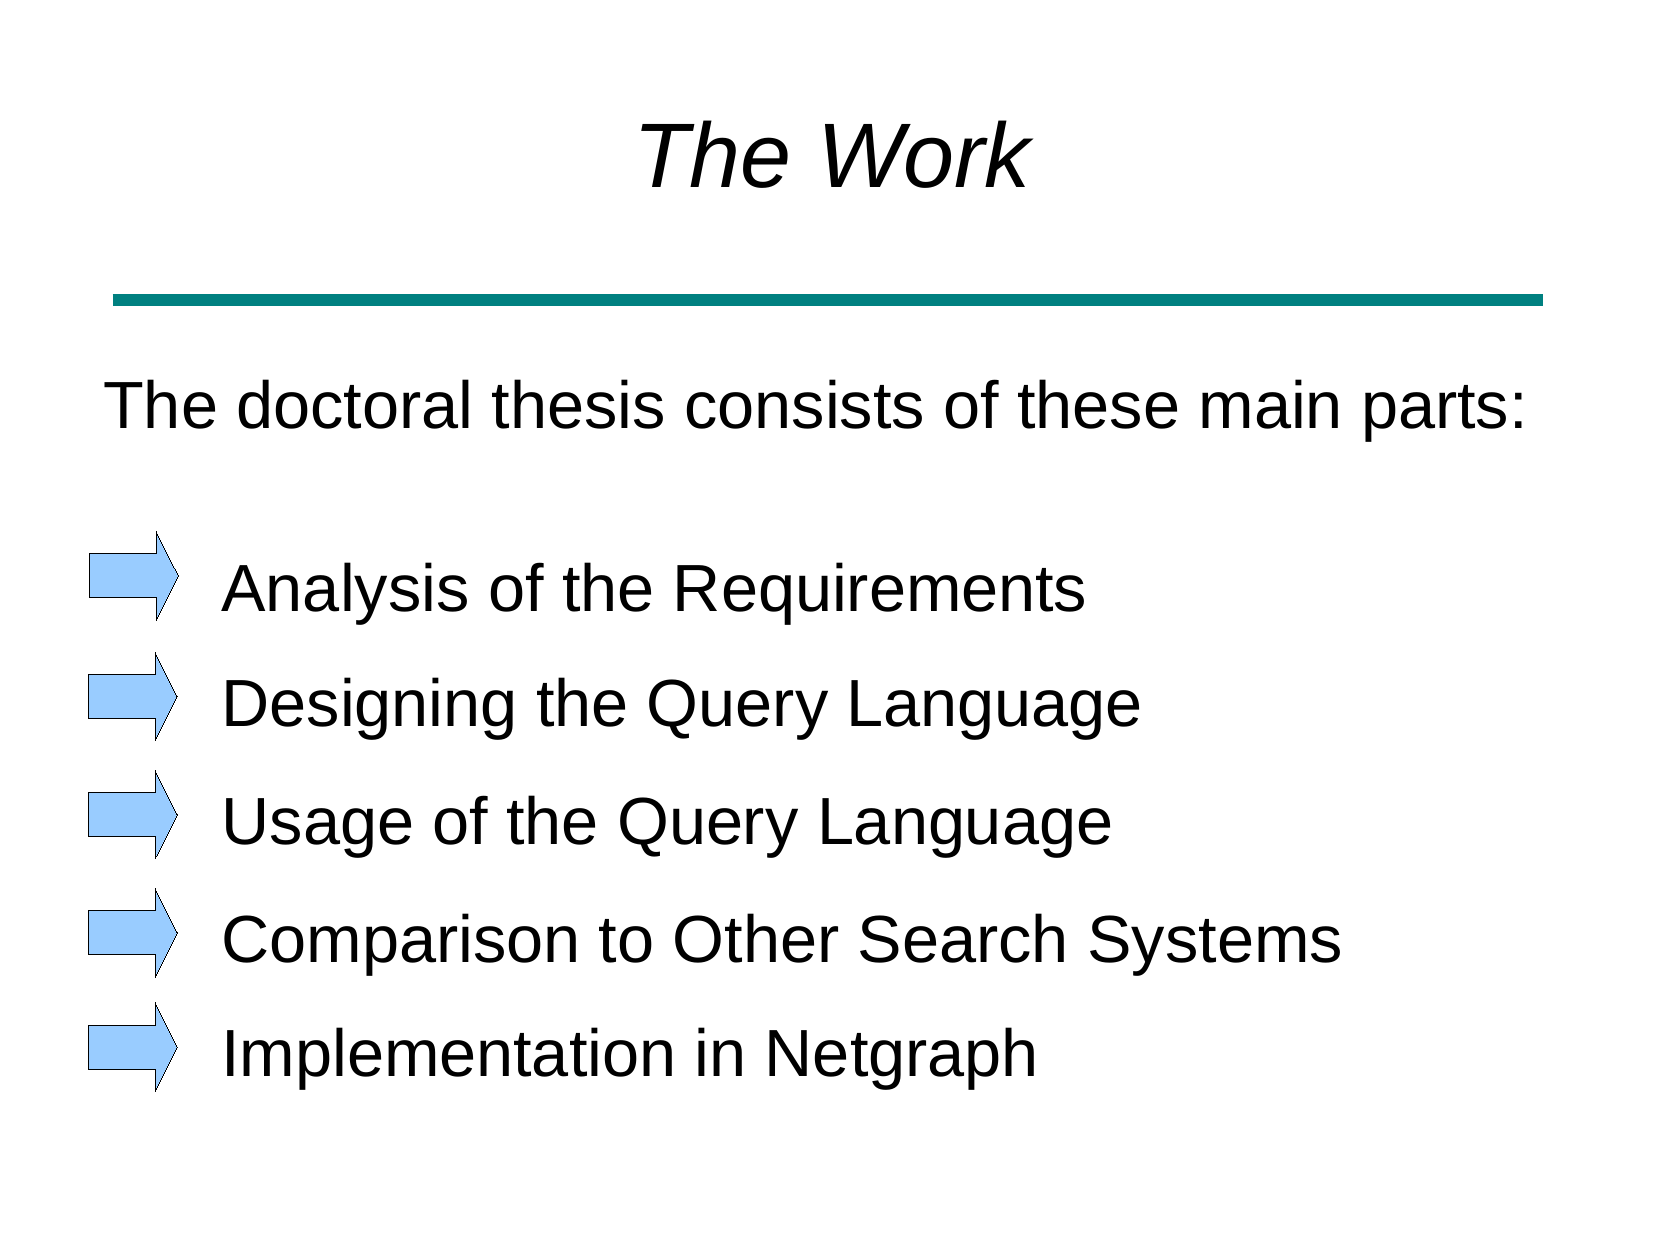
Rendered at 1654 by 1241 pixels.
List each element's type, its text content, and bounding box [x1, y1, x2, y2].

text_box Implementation in Netgraph [206, 1002, 1359, 1093]
title The Work [88, 42, 1577, 268]
text_box [88, 1002, 178, 1092]
text_box [89, 468, 179, 621]
text_box [88, 770, 178, 859]
text_box Comparison to Other Search Systems [206, 888, 1536, 979]
text_box Analysis of the Requirements [206, 537, 1557, 627]
text_box [88, 888, 178, 978]
text_box Usage of the Query Language [206, 770, 1359, 860]
text_box The doctoral thesis consists of these main parts: [88, 354, 1565, 444]
text_box Designing the Query Language [206, 652, 1359, 742]
text_box [88, 652, 178, 741]
